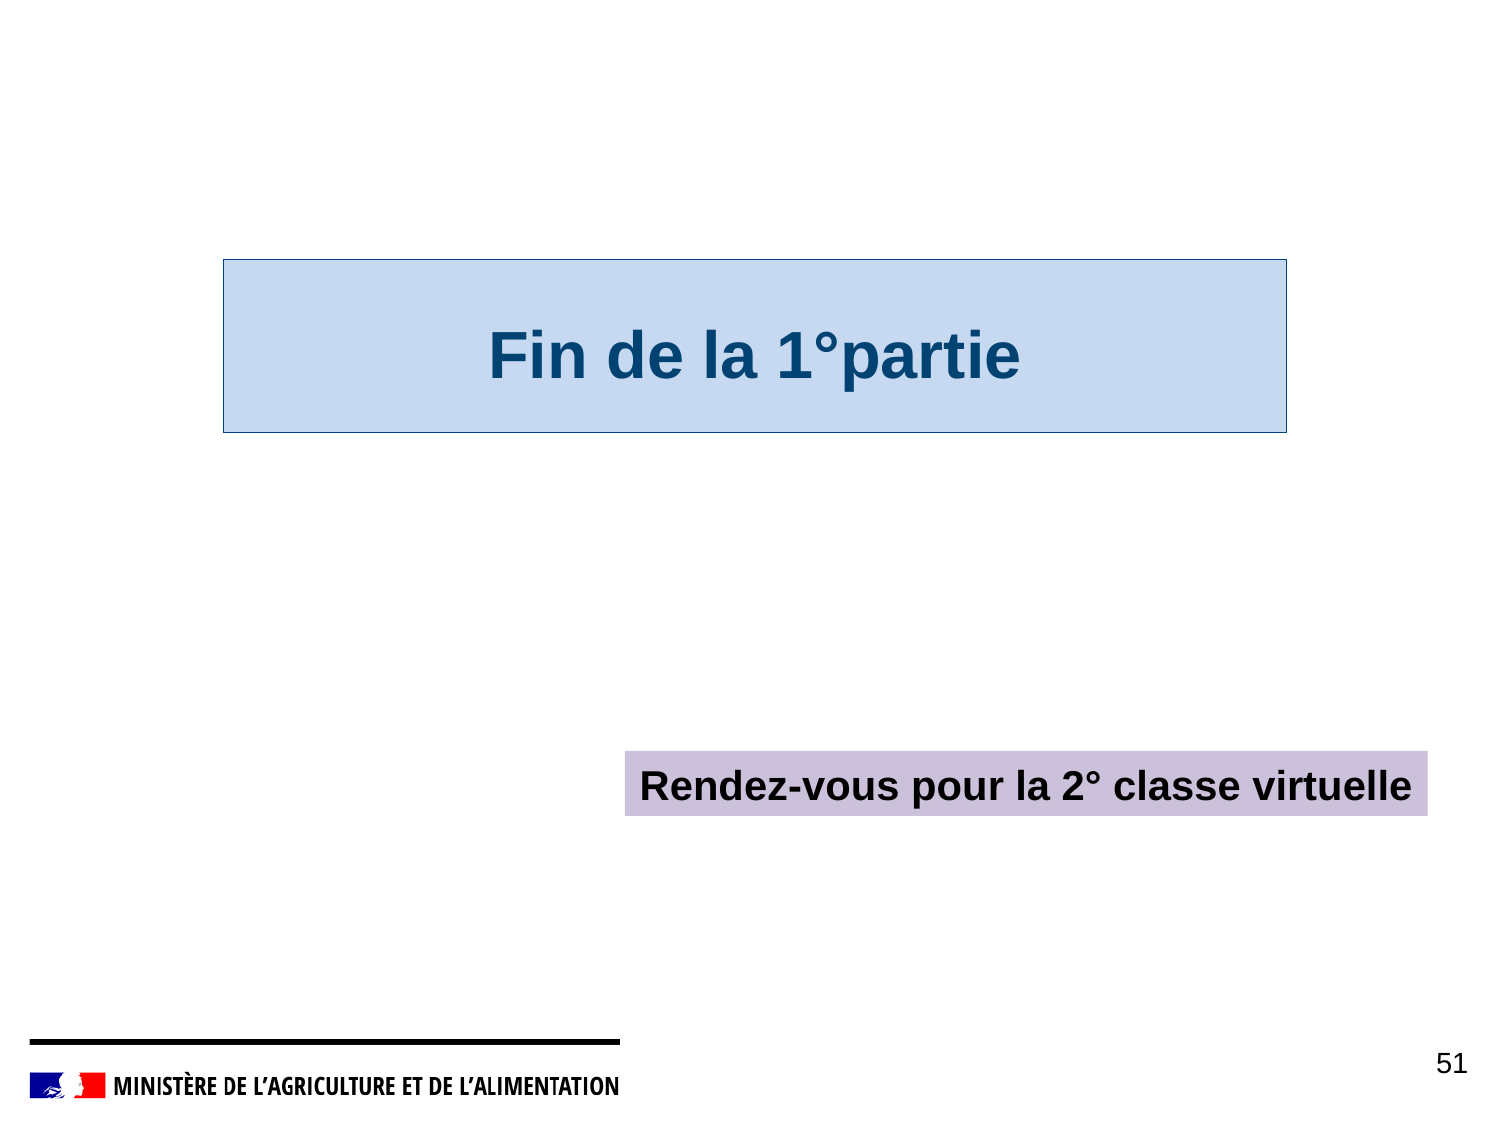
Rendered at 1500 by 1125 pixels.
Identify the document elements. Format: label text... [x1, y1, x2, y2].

text_box Rendez-vous pour la 2° classe virtuelle [624, 750, 1428, 816]
text_box Fin de la 1°partie [223, 259, 1287, 433]
picture [29, 1039, 620, 1099]
